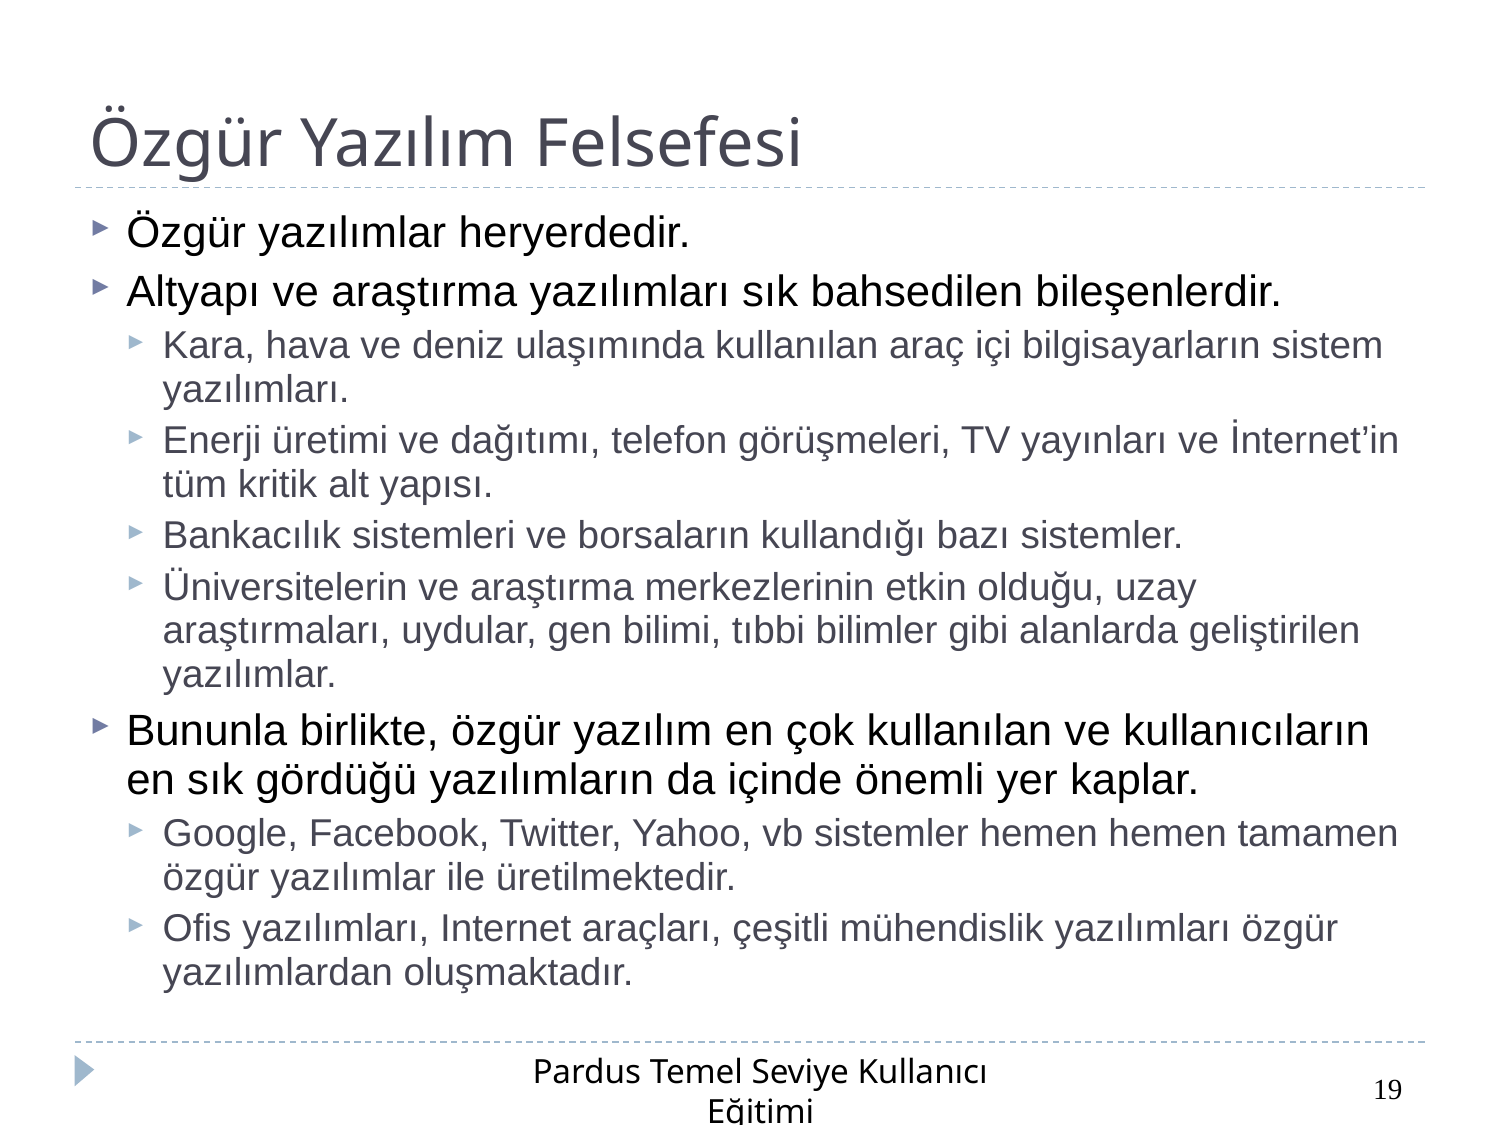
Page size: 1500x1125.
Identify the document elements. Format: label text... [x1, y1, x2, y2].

list Özgür yazılımlar heryerdedir. Altyapı ve araştırma yazılımları sık bahsedilen bileşenlerdir. Kara, hava ve deniz ulaşımında kullanılan araç içi bilgisayarların sistem yazılımları. Enerji üretimi ve dağıtımı, telefon görüşmeleri, TV yayınları ve İnternet’in tüm kritik alt yapısı. Bankacılık sistemleri ve borsaların kullandığı bazı sistemler. Üniversitelerin ve araştırma merkezlerinin etkin olduğu, uzay araştırmaları, uydular, gen bilimi, tıbbi bilimler gibi alanlarda geliştirilen yazılımlar. Bununla birlikte, özgür yazılım en çok kullanılan ve kullanıcıların en sık gördüğü yazılımların da içinde önemli yer kaplar. Google, Facebook, Twitter, Yahoo, vb sistemler hemen hemen tamamen özgür yazılımlar ile üretilmektedir. Ofis yazılımları, Internet araçları, çeşitli mühendislik yazılımları özgür yazılımlardan oluşmaktadır. [75, 200, 1425, 1010]
title Özgür Yazılım Felsefesi [75, 24, 1425, 188]
